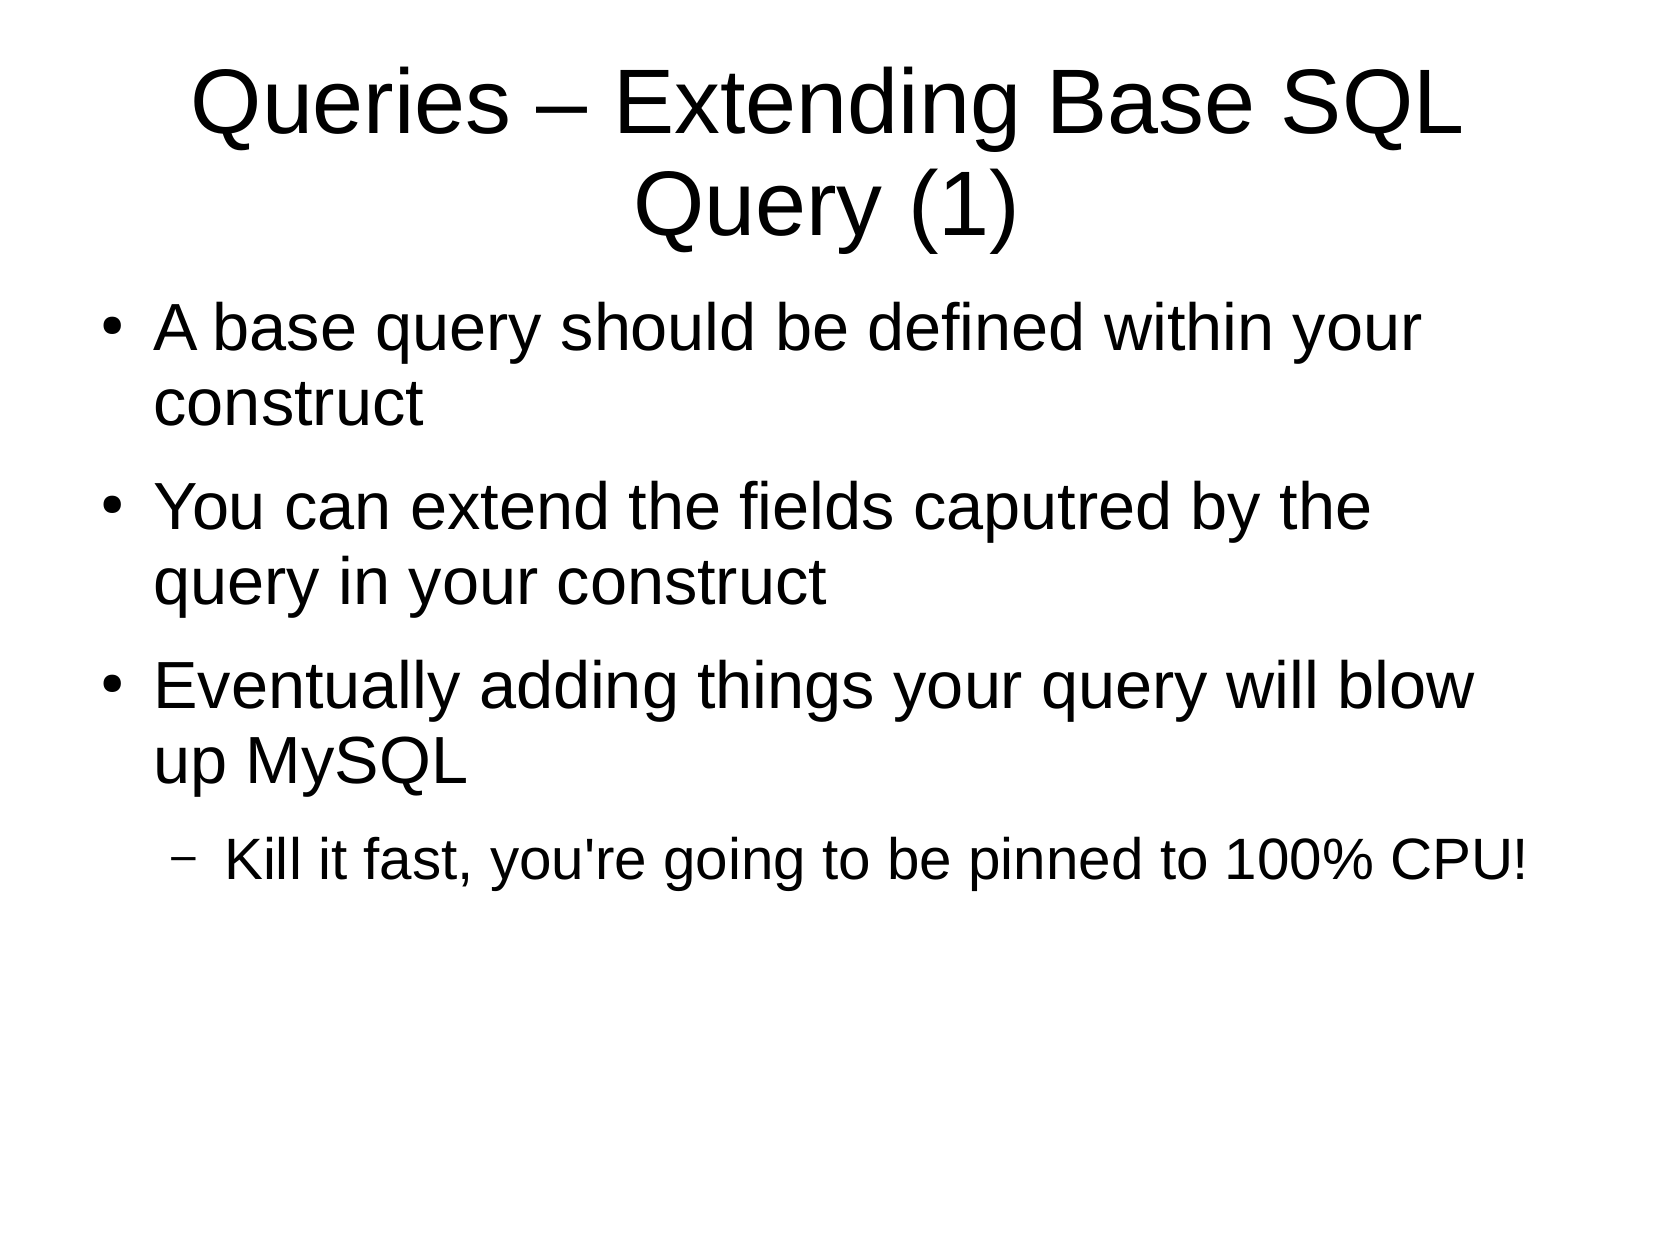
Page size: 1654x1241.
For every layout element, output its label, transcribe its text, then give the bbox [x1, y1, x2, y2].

list A base query should be defined within your construct You can extend the fields caputred by the query in your construct Eventually adding things your query will blow up MySQL Kill it fast, you're going to be pinned to 100% CPU! [82, 290, 1538, 1010]
title Queries – Extending Base SQL Query (1) [82, 49, 1571, 257]
